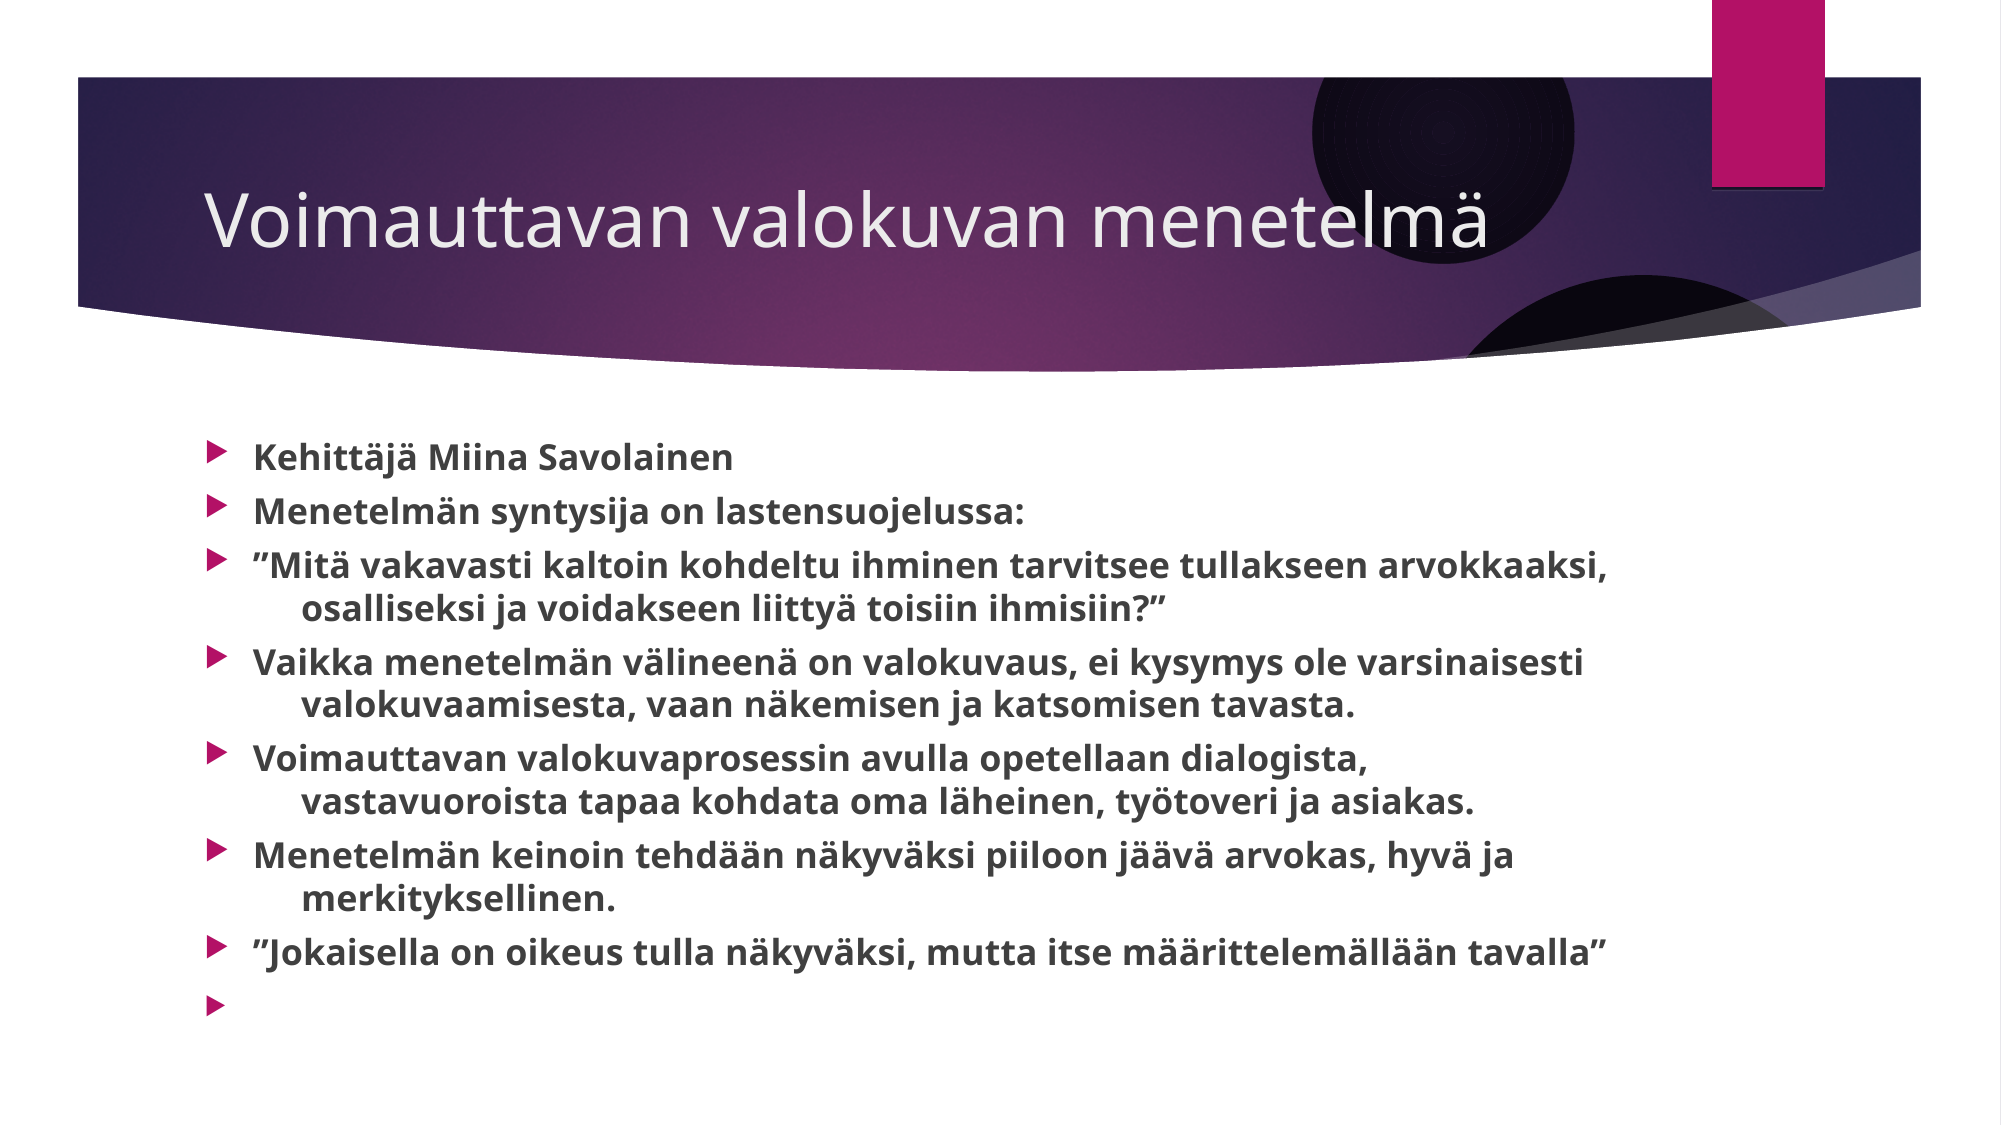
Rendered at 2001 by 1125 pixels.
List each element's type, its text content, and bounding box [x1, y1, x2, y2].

title Voimauttavan valokuvan menetelmä [189, 159, 1627, 276]
list Kehittäjä Miina Savolainen Menetelmän syntysija on lastensuojelussa: ”Mitä vakavasti kaltoin kohdeltu ihminen tarvitsee tullakseen arvokkaaksi, osalliseksi ja voidakseen liittyä toisiin ihmisiin?” Vaikka menetelmän välineenä on valokuvaus, ei kysymys ole varsinaisesti valokuvaamisesta, vaan näkemisen ja katsomisen tavasta. Voimauttavan valokuvaprosessin avulla opetellaan dialogista, vastavuoroista tapaa kohdata oma läheinen, työtoveri ja asiakas. Menetelmän keinoin tehdään näkyväksi piiloon jäävä arvokas, hyvä ja merkityksellinen. ”Jokaisella on oikeus tulla näkyväksi, mutta itse määrittelemällään tavalla” [189, 427, 1638, 988]
